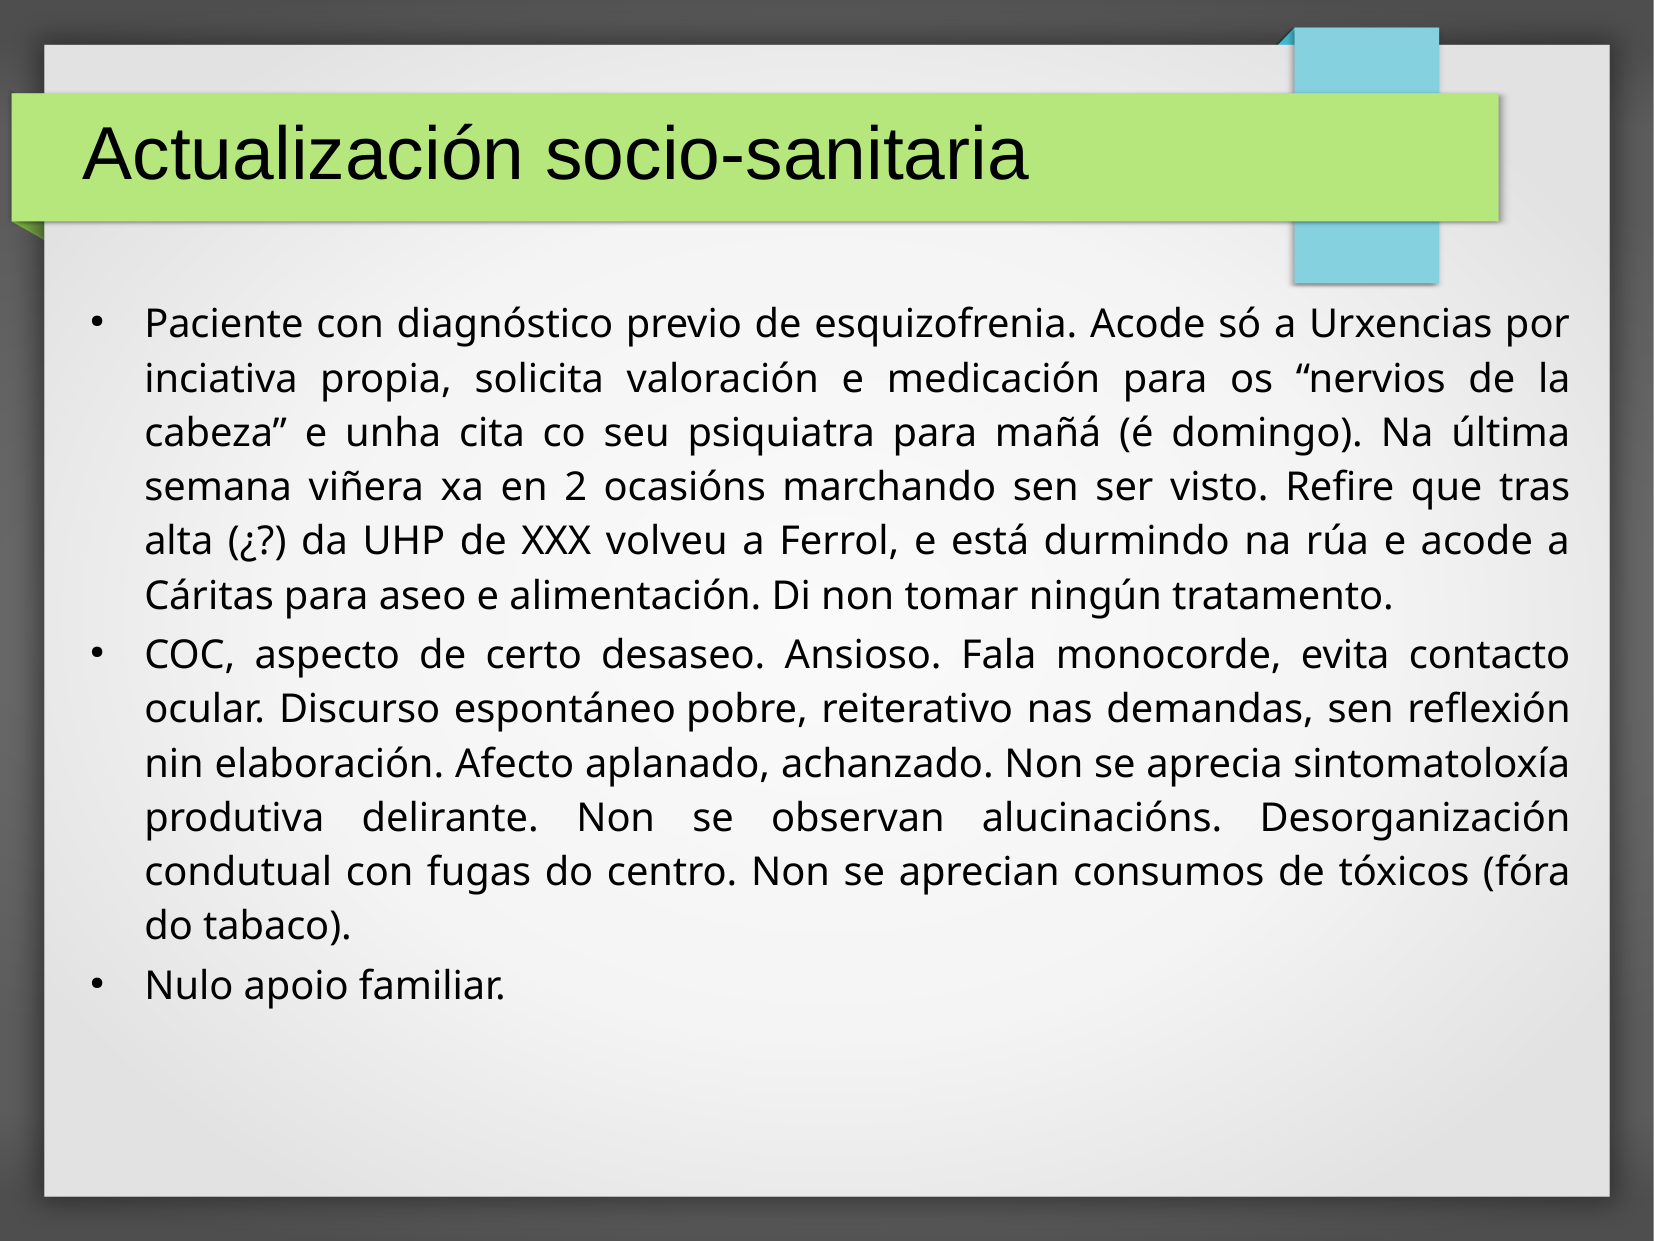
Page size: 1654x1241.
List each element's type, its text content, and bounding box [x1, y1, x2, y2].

picture [0, 0, 1654, 1241]
title Actualización socio-sanitaria [82, 94, 1264, 213]
list Paciente con diagnóstico previo de esquizofrenia. Acode só a Urxencias por inciativa propia, solicita valoración e medicación para os “nervios de la cabeza” e unha cita co seu psiquiatra para mañá (é domingo). Na última semana viñera xa en 2 ocasións marchando sen ser visto. Refire que tras alta (¿?) da UHP de XXX volveu a Ferrol, e está durmindo na rúa e acode a Cáritas para aseo e alimentación. Di non tomar ningún tratamento. COC, aspecto de certo desaseo. Ansioso. Fala monocorde, evita contacto ocular. Discurso espontáneo pobre, reiterativo nas demandas, sen reflexión nin elaboración. Afecto aplanado, achanzado. Non se aprecia sintomatoloxía produtiva delirante. Non se observan alucinacións. Desorganización condutual con fugas do centro. Non se aprecian consumos de tóxicos (fóra do tabaco). Nulo apoio familiar. [82, 295, 1571, 1015]
